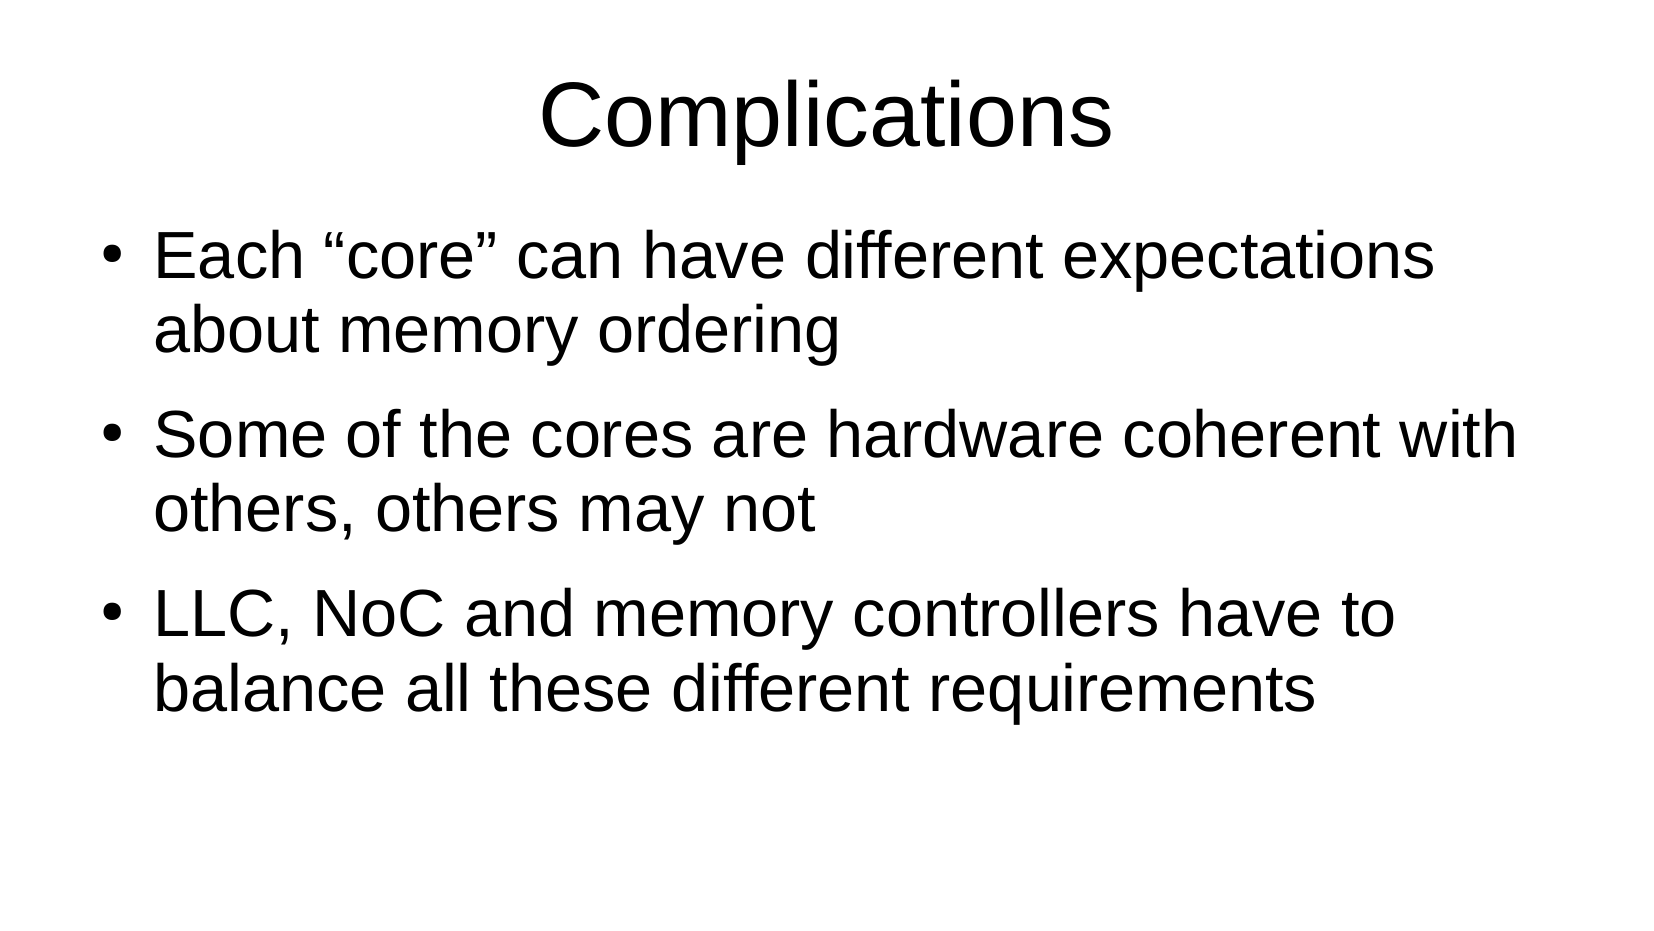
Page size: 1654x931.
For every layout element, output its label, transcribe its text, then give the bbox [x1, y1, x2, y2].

list Each “core” can have different expectations about memory ordering Some of the cores are hardware coherent with others, others may not LLC, NoC and memory controllers have to balance all these different requirements [82, 217, 1571, 758]
title Complications [82, 37, 1571, 193]
